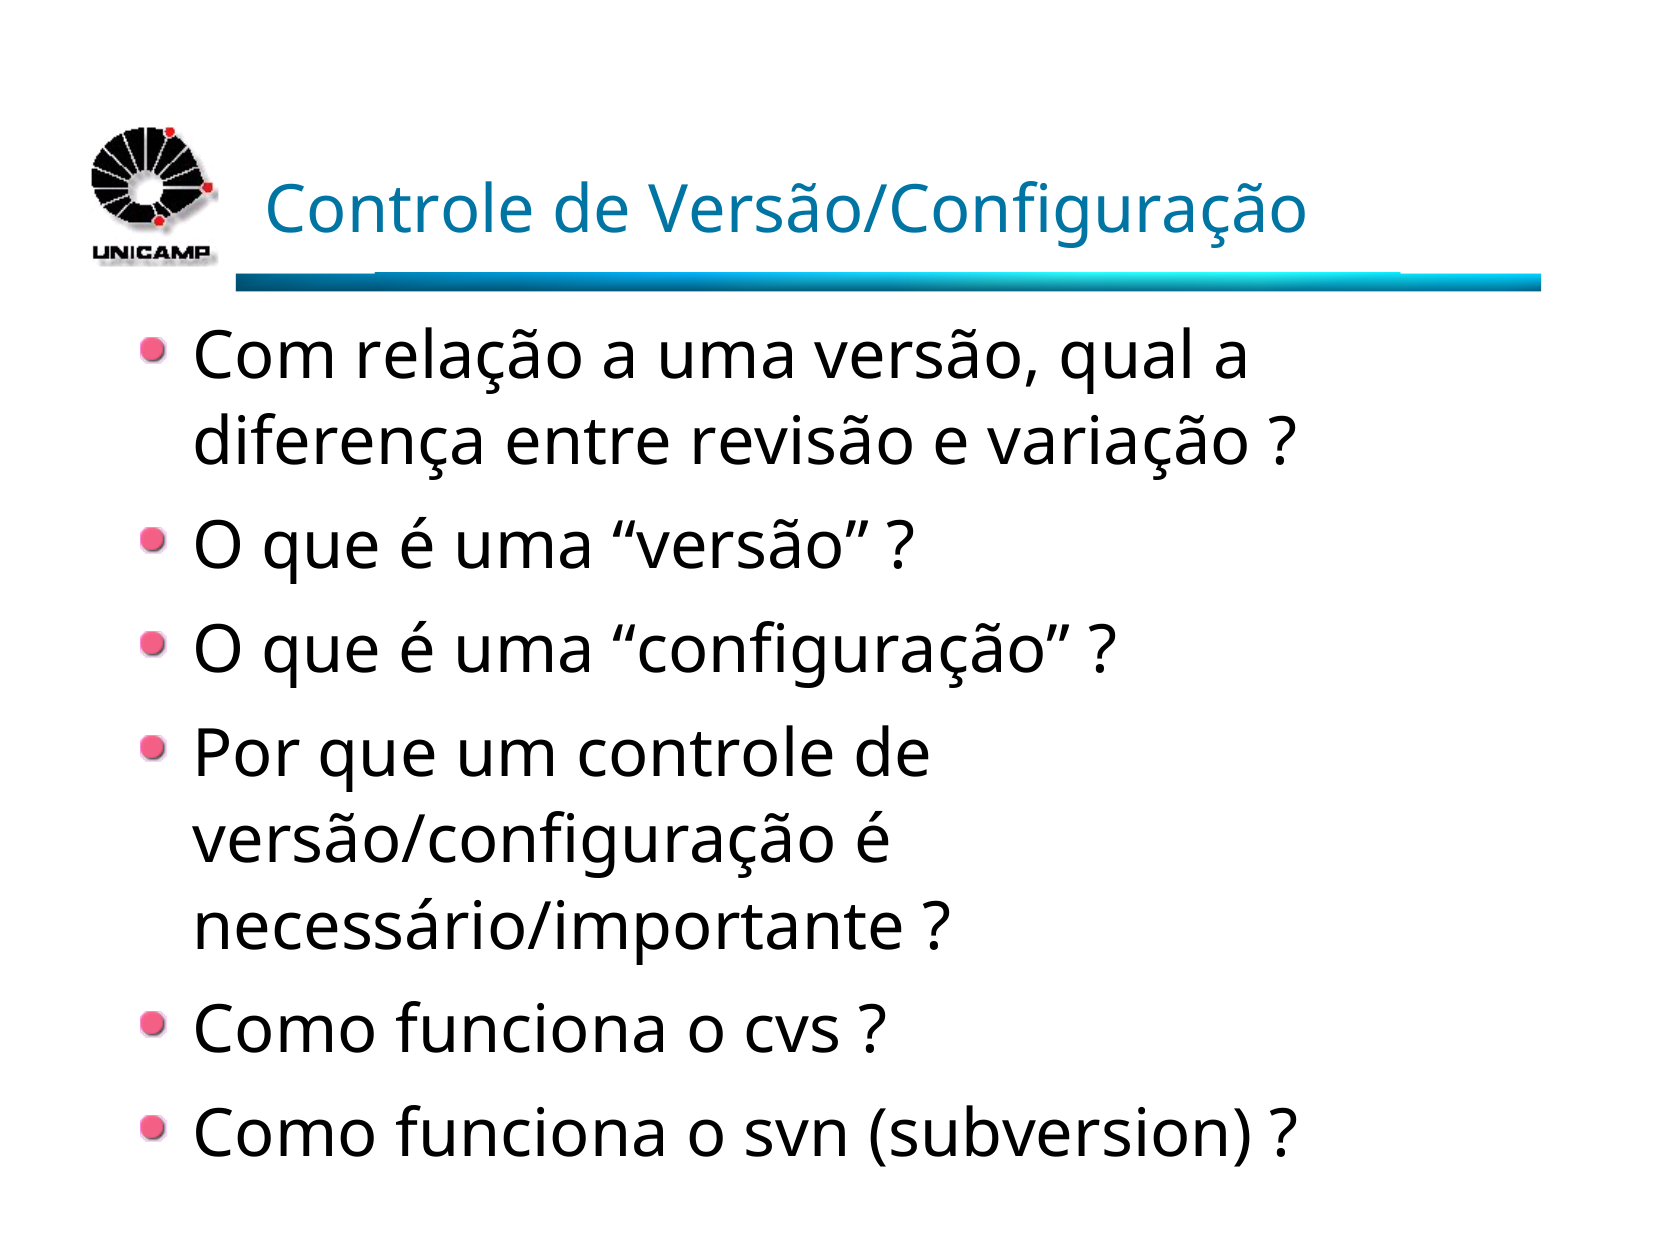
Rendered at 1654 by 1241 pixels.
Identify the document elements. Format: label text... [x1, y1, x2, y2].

title Controle de Versão/Configuração [264, 57, 1534, 250]
picture [125, 272, 1654, 295]
list Com relação a uma versão, qual a diferença entre revisão e variação ? O que é uma “versão” ? O que é uma “configuração” ? Por que um controle de versão/configuração é necessário/importante ? Como funciona o cvs ? Como funciona o svn (subversion) ? [121, 309, 1534, 1167]
